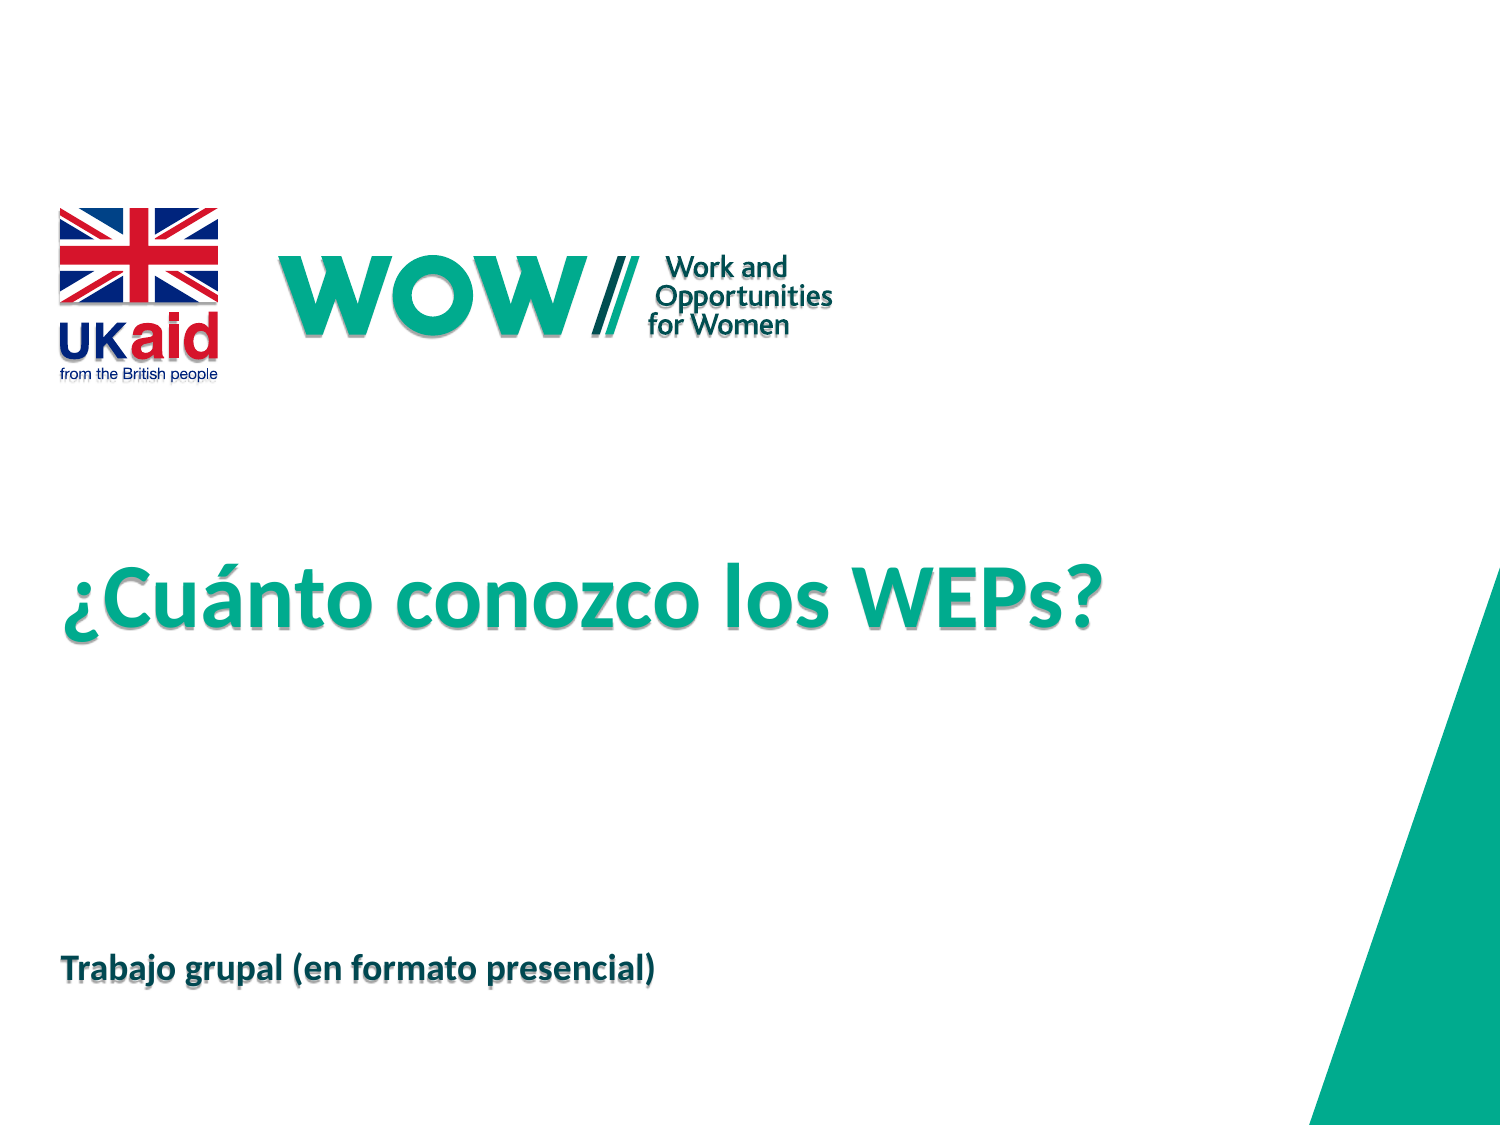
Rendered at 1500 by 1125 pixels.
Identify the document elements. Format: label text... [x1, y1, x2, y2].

subtitle Trabajo grupal (en formato presencial) [60, 835, 1369, 988]
title ¿Cuánto conozco los WEPs? [60, 562, 1372, 685]
